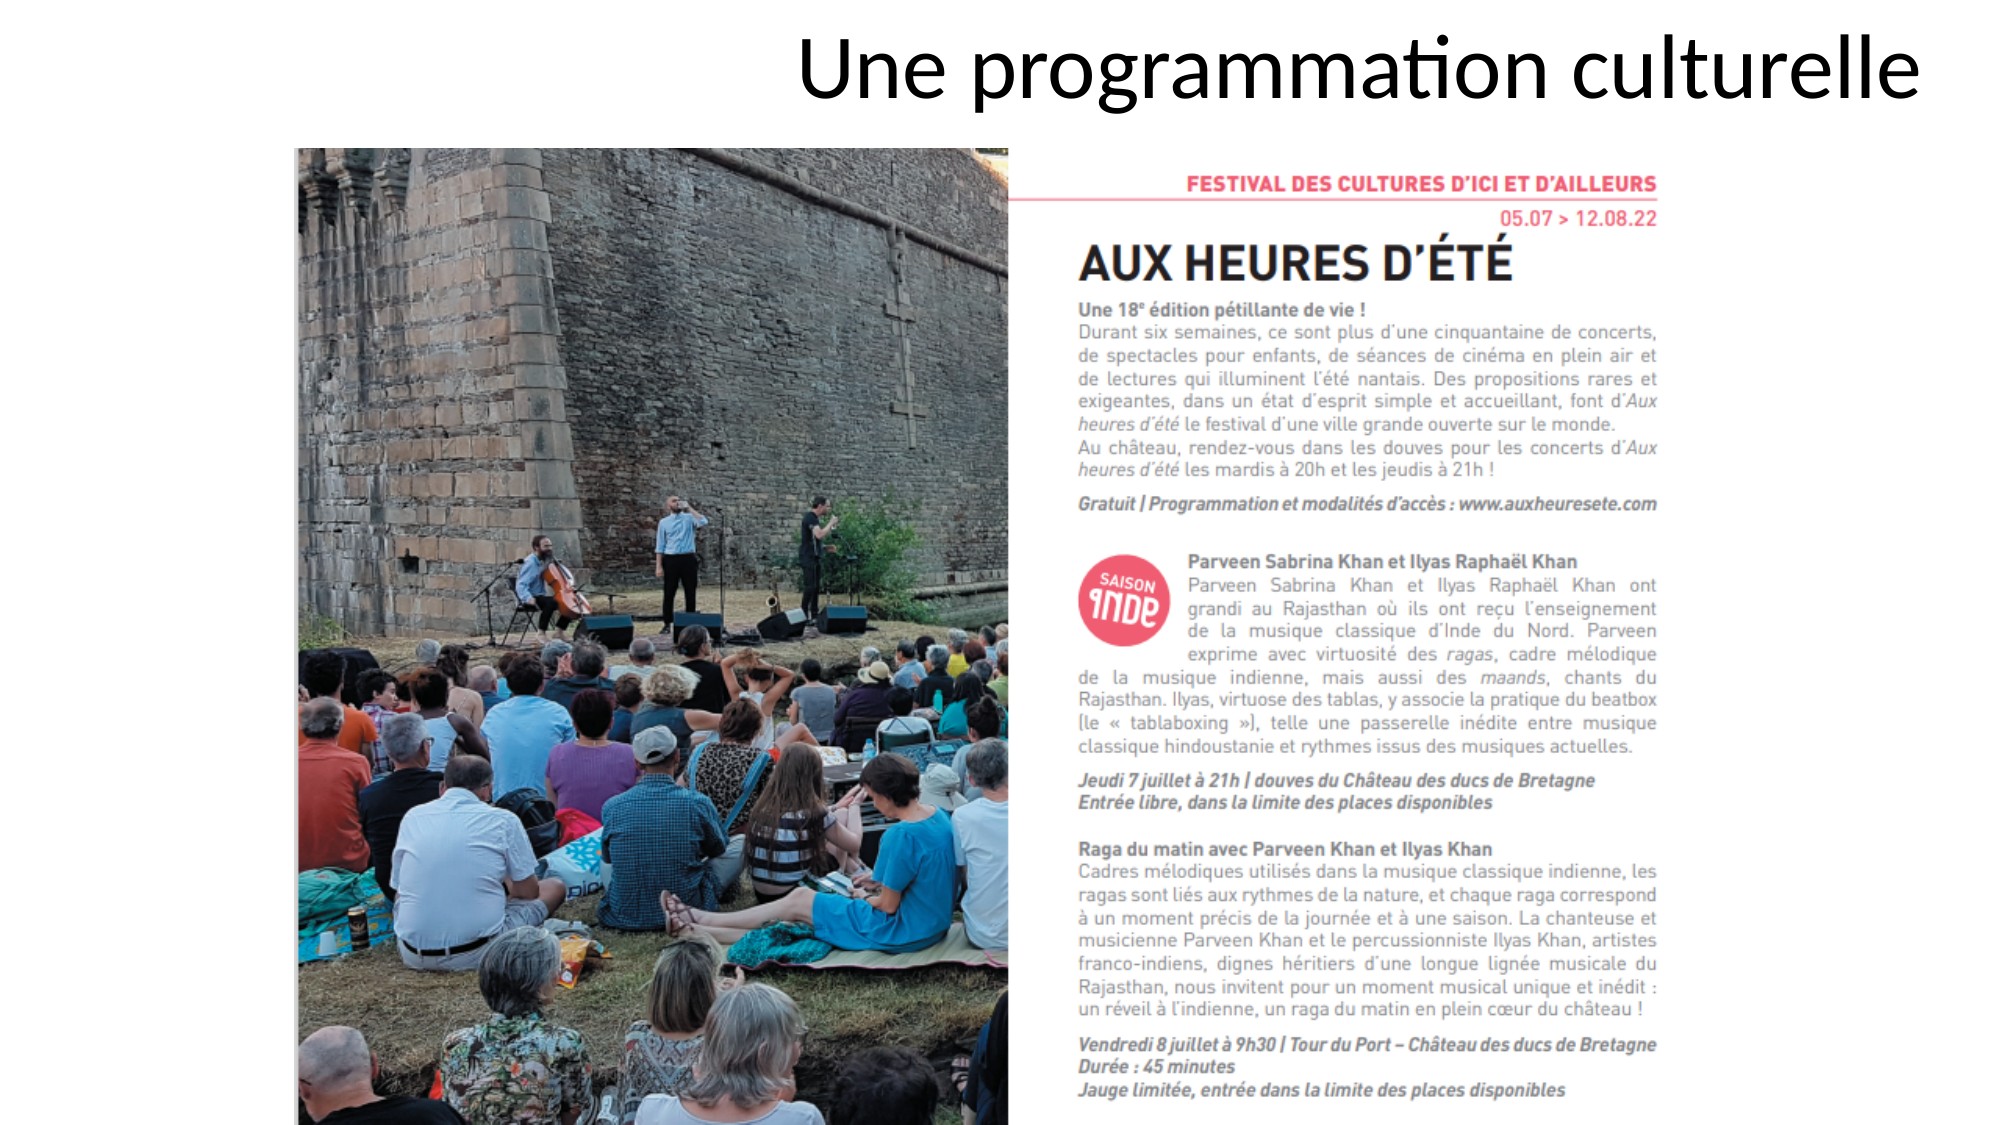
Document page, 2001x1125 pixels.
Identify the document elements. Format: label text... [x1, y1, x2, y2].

text_box Une programmation culturelle [781, 0, 2000, 125]
picture [294, 148, 1712, 1125]
